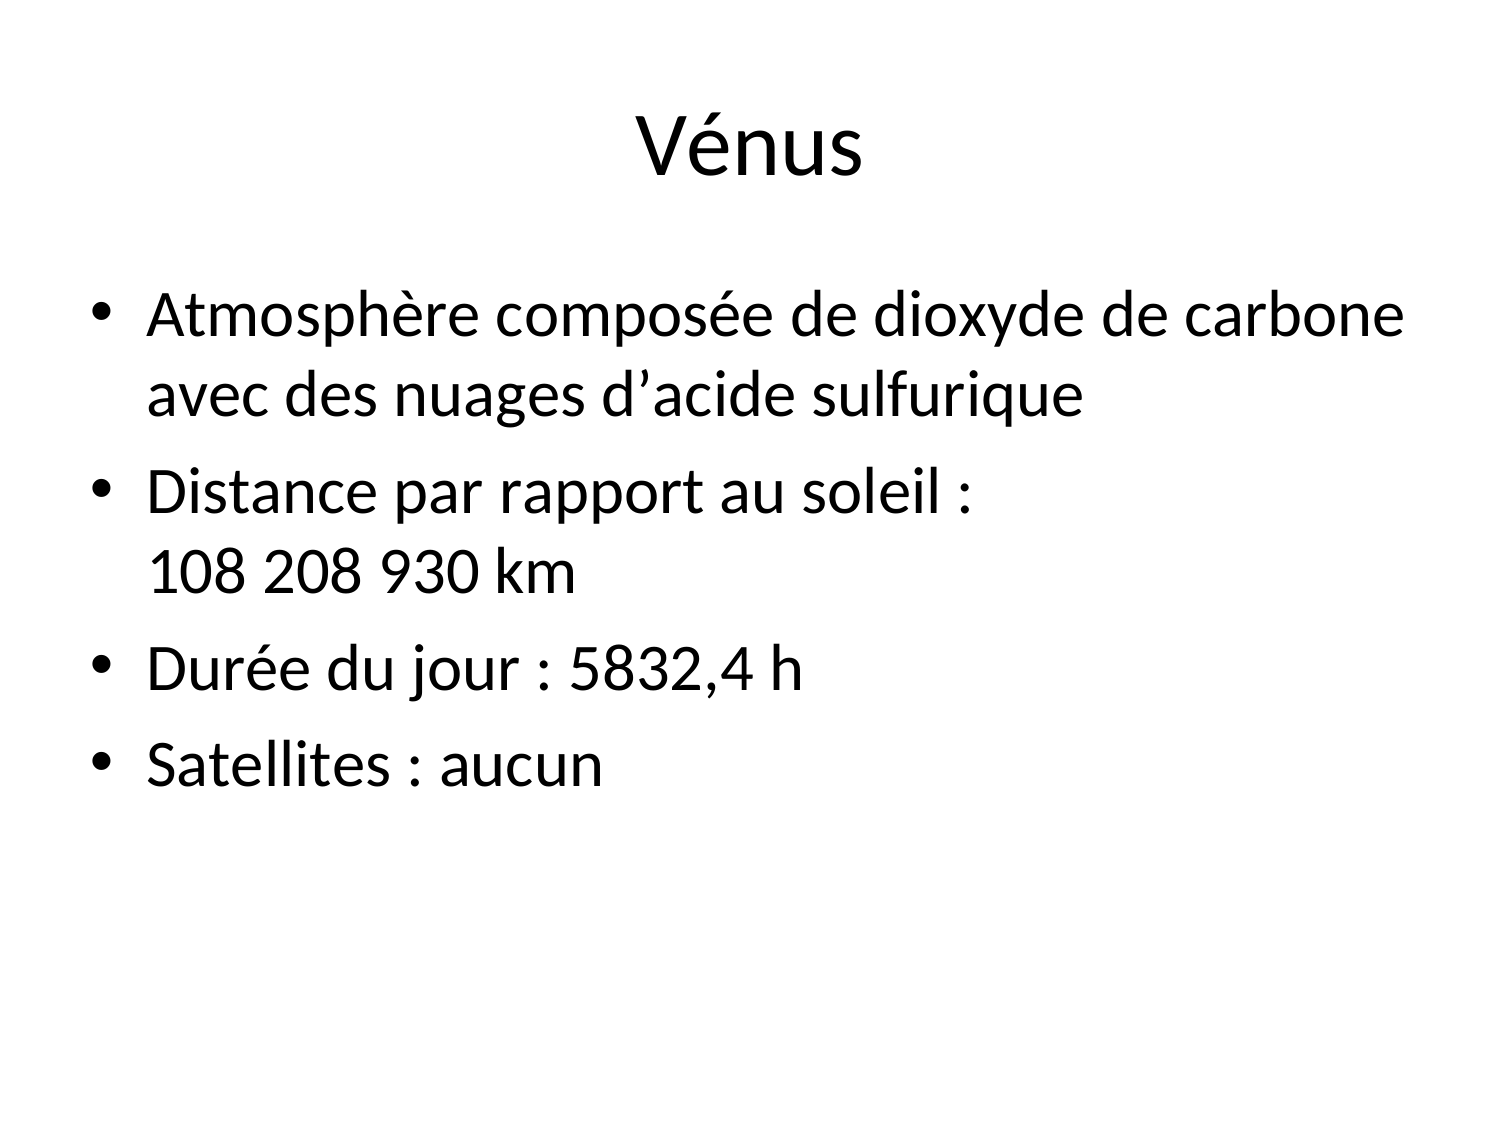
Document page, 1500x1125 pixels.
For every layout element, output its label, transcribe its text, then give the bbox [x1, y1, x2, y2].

list Atmosphère composée de dioxyde de carbone avec des nuages d’acide sulfurique Distance par rapport au soleil : 108 208 930 km Durée du jour : 5832,4 h Satellites : aucun [75, 262, 1426, 1005]
title Vénus [75, 21, 1426, 257]
